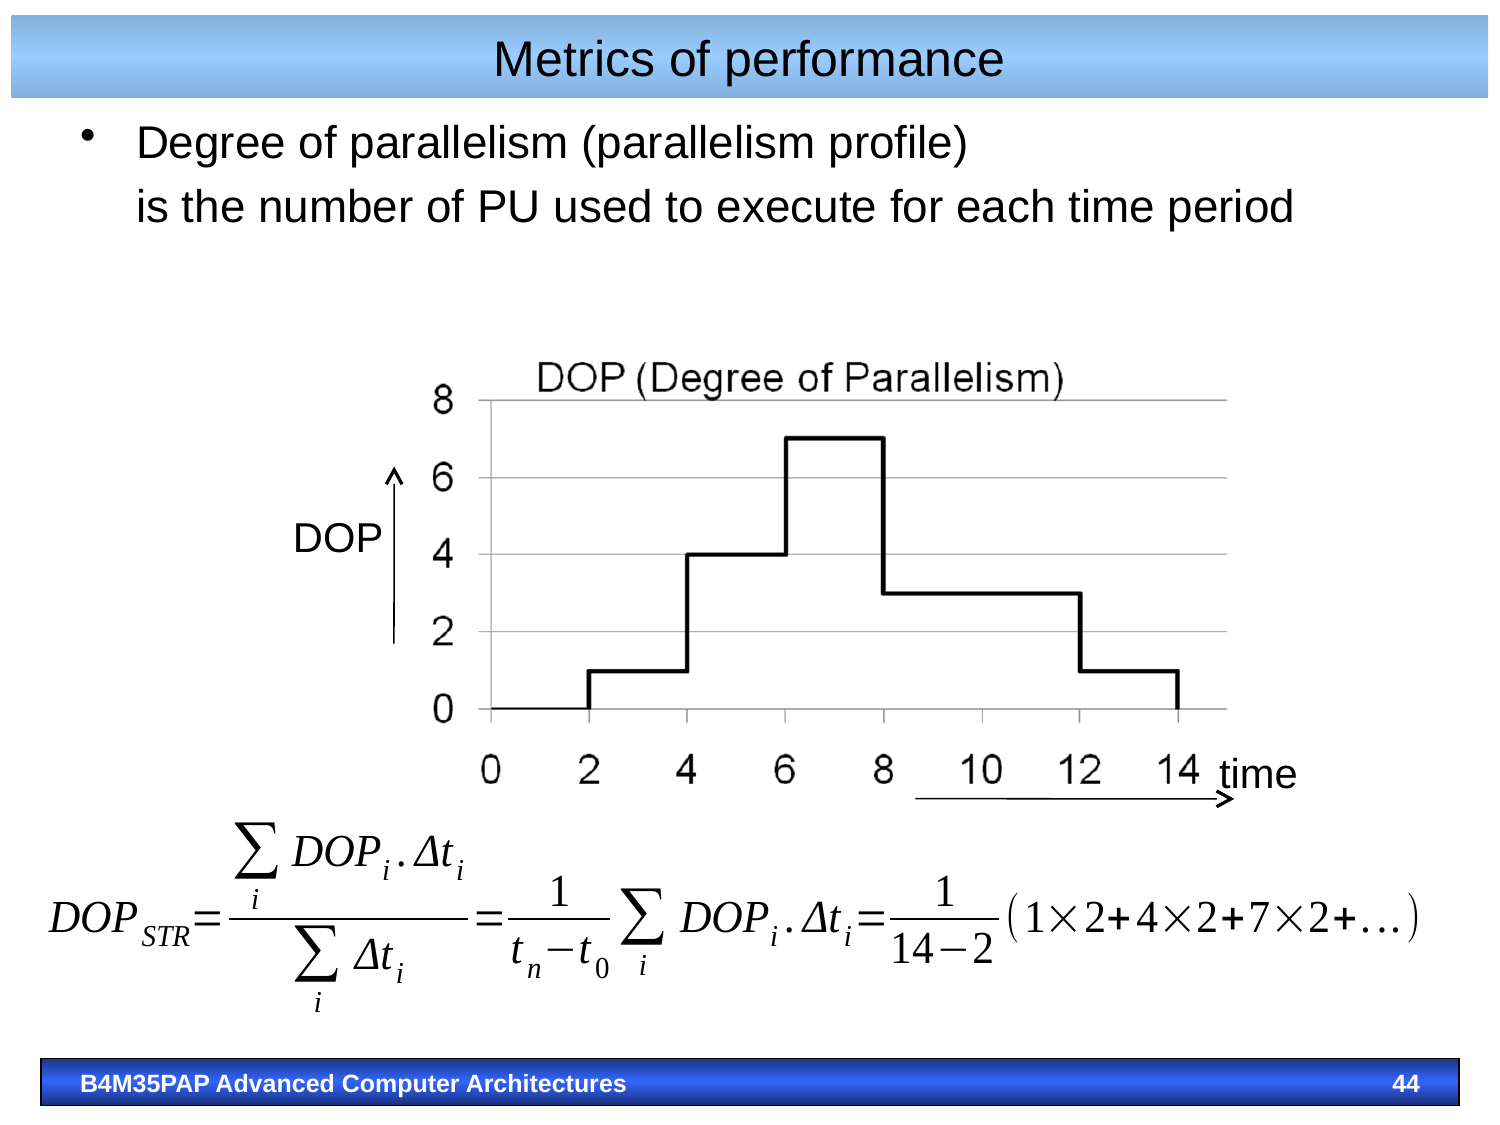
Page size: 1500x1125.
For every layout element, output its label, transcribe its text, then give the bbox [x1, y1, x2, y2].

chart [35, 820, 1434, 1020]
title Metrics of performance [11, 15, 1489, 98]
text_box Degree of parallelism (parallelism profile) is the number of PU used to execute for each time period [64, 105, 1436, 1043]
text_box time [1204, 739, 1313, 805]
text_box DOP [278, 503, 399, 569]
